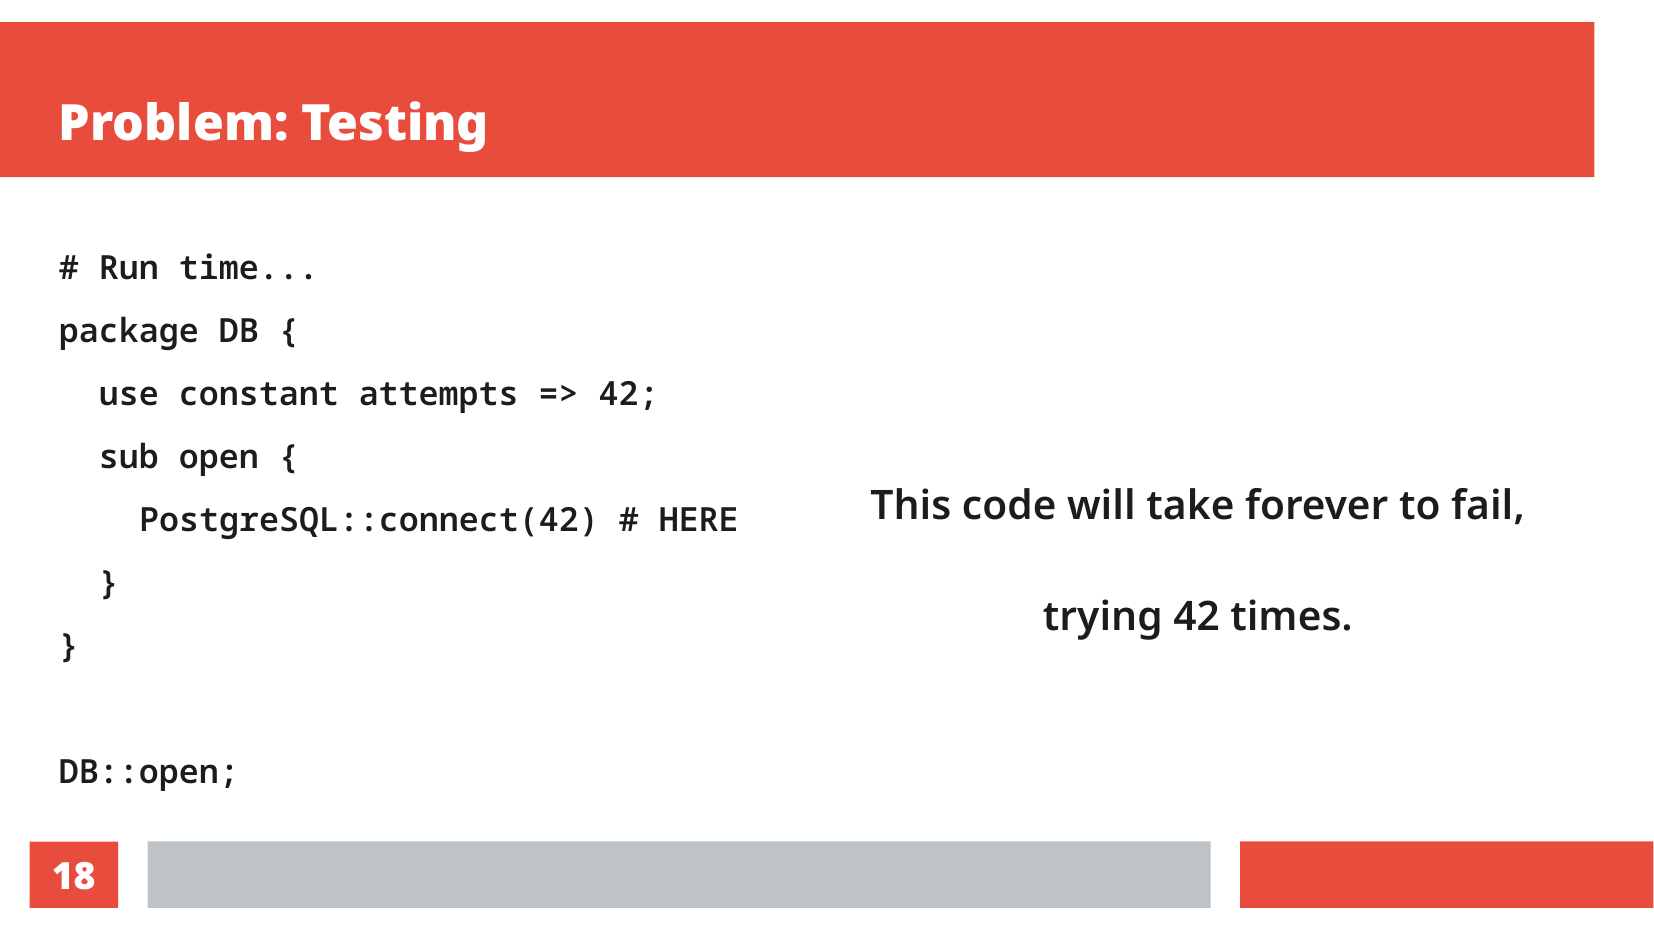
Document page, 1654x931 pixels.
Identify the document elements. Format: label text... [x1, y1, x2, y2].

list This code will take forever to fail, trying 42 times. [830, 243, 1566, 820]
title Problem: Testing [59, 44, 1595, 156]
list # Run time... package DB { use constant attempts => 42; sub open { PostgreSQL::connect(42) # HERE } } DB::open; [59, 243, 794, 820]
